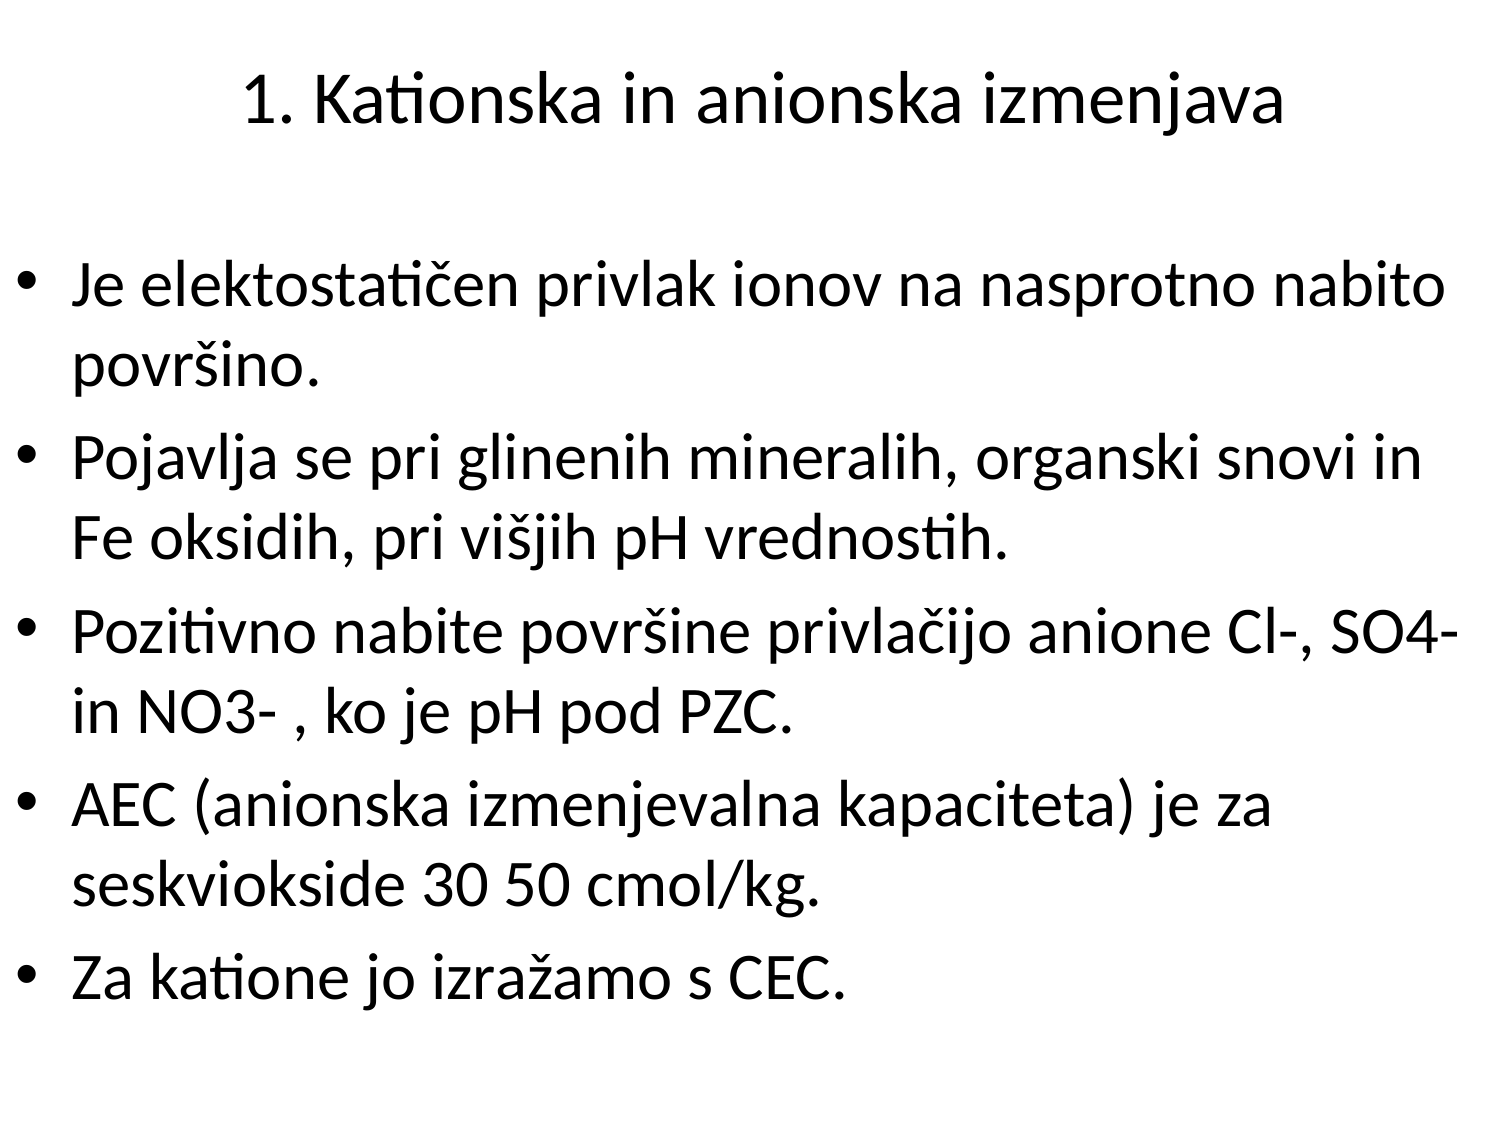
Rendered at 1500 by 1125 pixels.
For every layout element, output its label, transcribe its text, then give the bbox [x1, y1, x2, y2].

title 1. Kationska in anionska izmenjava [88, 0, 1439, 188]
list Je elektostatičen privlak ionov na nasprotno nabito površino. Pojavlja se pri glinenih mineralih, organski snovi in Fe oksidih, pri višjih pH vrednostih. Pozitivno nabite površine privlačijo anione Cl-, SO4- in NO3- , ko je pH pod PZC. AEC (anionska izmenjevalna kapaciteta) je za seskviokside 30 50 cmol/kg. Za katione jo izražamo s CEC. [0, 231, 1500, 1125]
